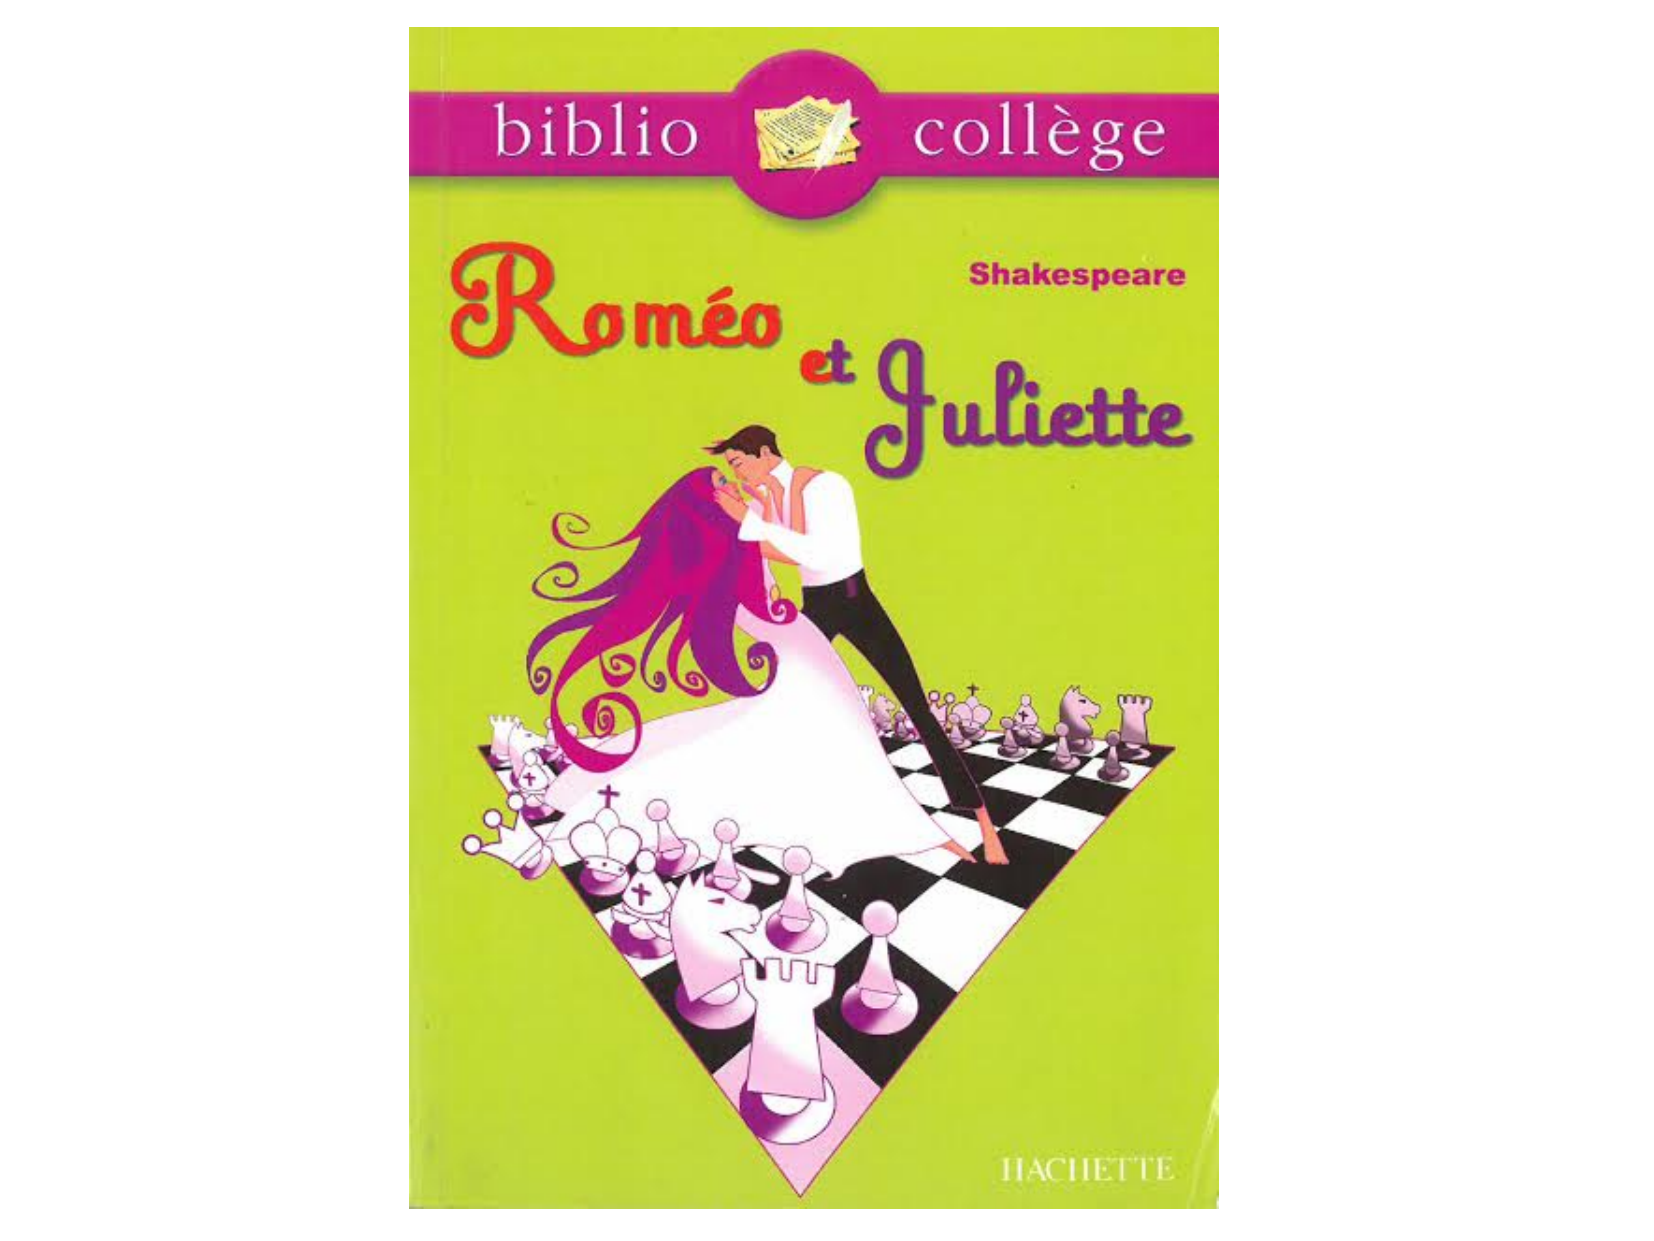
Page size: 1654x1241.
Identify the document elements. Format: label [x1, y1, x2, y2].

picture [409, 27, 1219, 1209]
